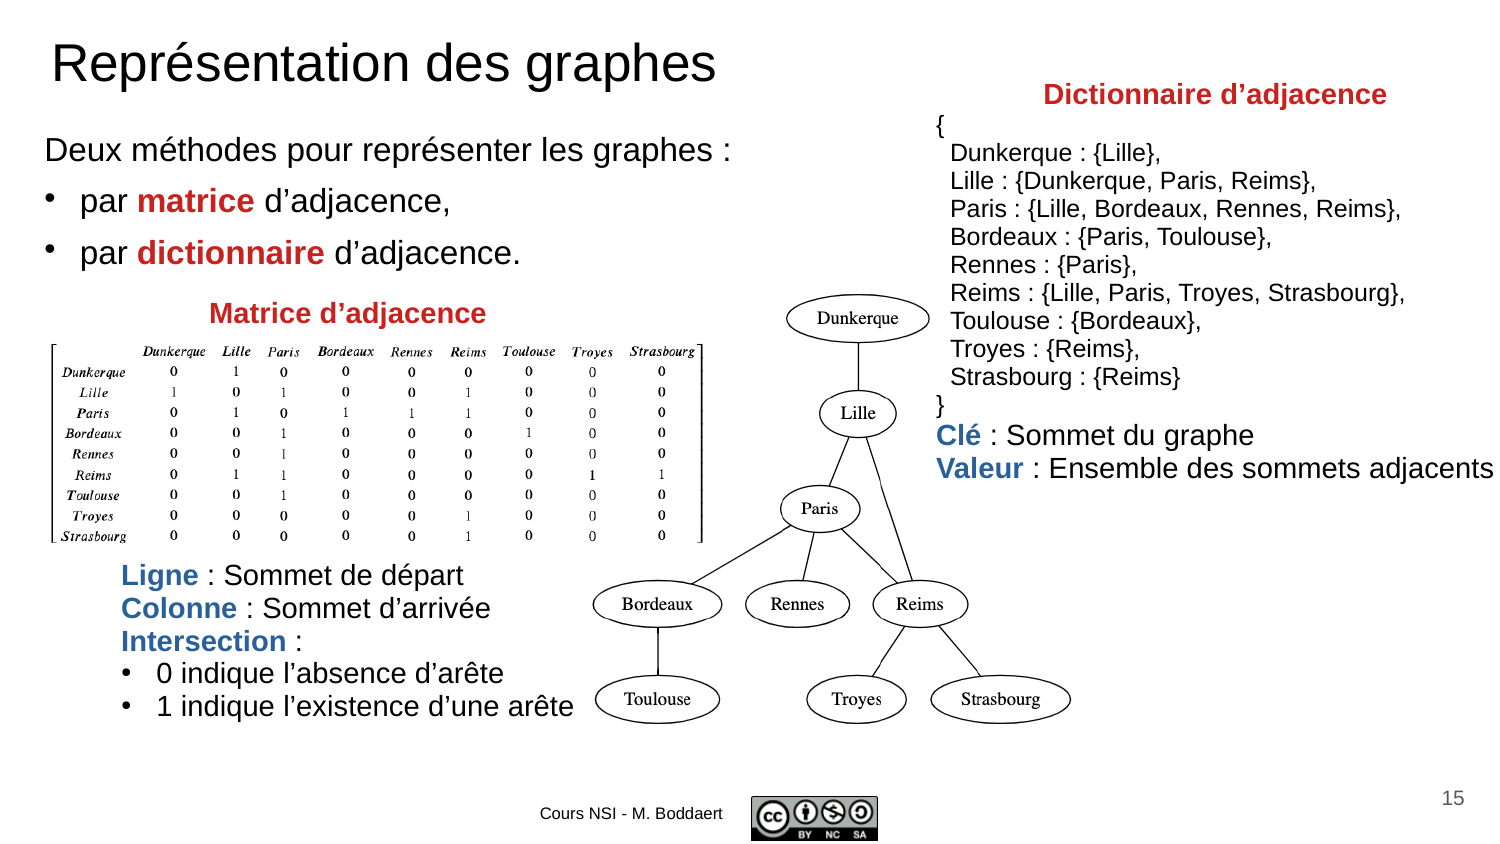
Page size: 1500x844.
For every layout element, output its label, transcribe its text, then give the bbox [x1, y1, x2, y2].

title Représentation des graphes [51, 13, 1449, 108]
picture [47, 334, 106, 548]
text_box Deux méthodes pour représenter les graphes : par matrice d’adjacence, par dictionnaire d’adjacence. [29, 120, 921, 237]
text_box Dictionnaire d’adjacence { Dunkerque : {Lille}, Lille : {Dunkerque, Paris, Reims}, Paris : {Lille, Bordeaux, Rennes, Reims}, Bordeaux : {Paris, Toulouse}, Rennes : {Paris}, Reims : {Lille, Paris, Troyes, Strasbourg}, Toulouse : {Bordeaux}, Troyes : {Reims}, Strasbourg : {Reims} } Clé : Sommet du graphe Valeur : Ensemble des sommets adjacents [921, 70, 1500, 507]
text_box Matrice d’adjacence Ligne : Sommet de départ Colonne : Sommet d’arrivée Intersection : 0 indique l’absence d’arête 1 indique l’existence d’une arête [106, 289, 680, 747]
picture [680, 289, 1075, 728]
picture [751, 796, 878, 841]
slide_number <numéro> [1389, 764, 1480, 830]
